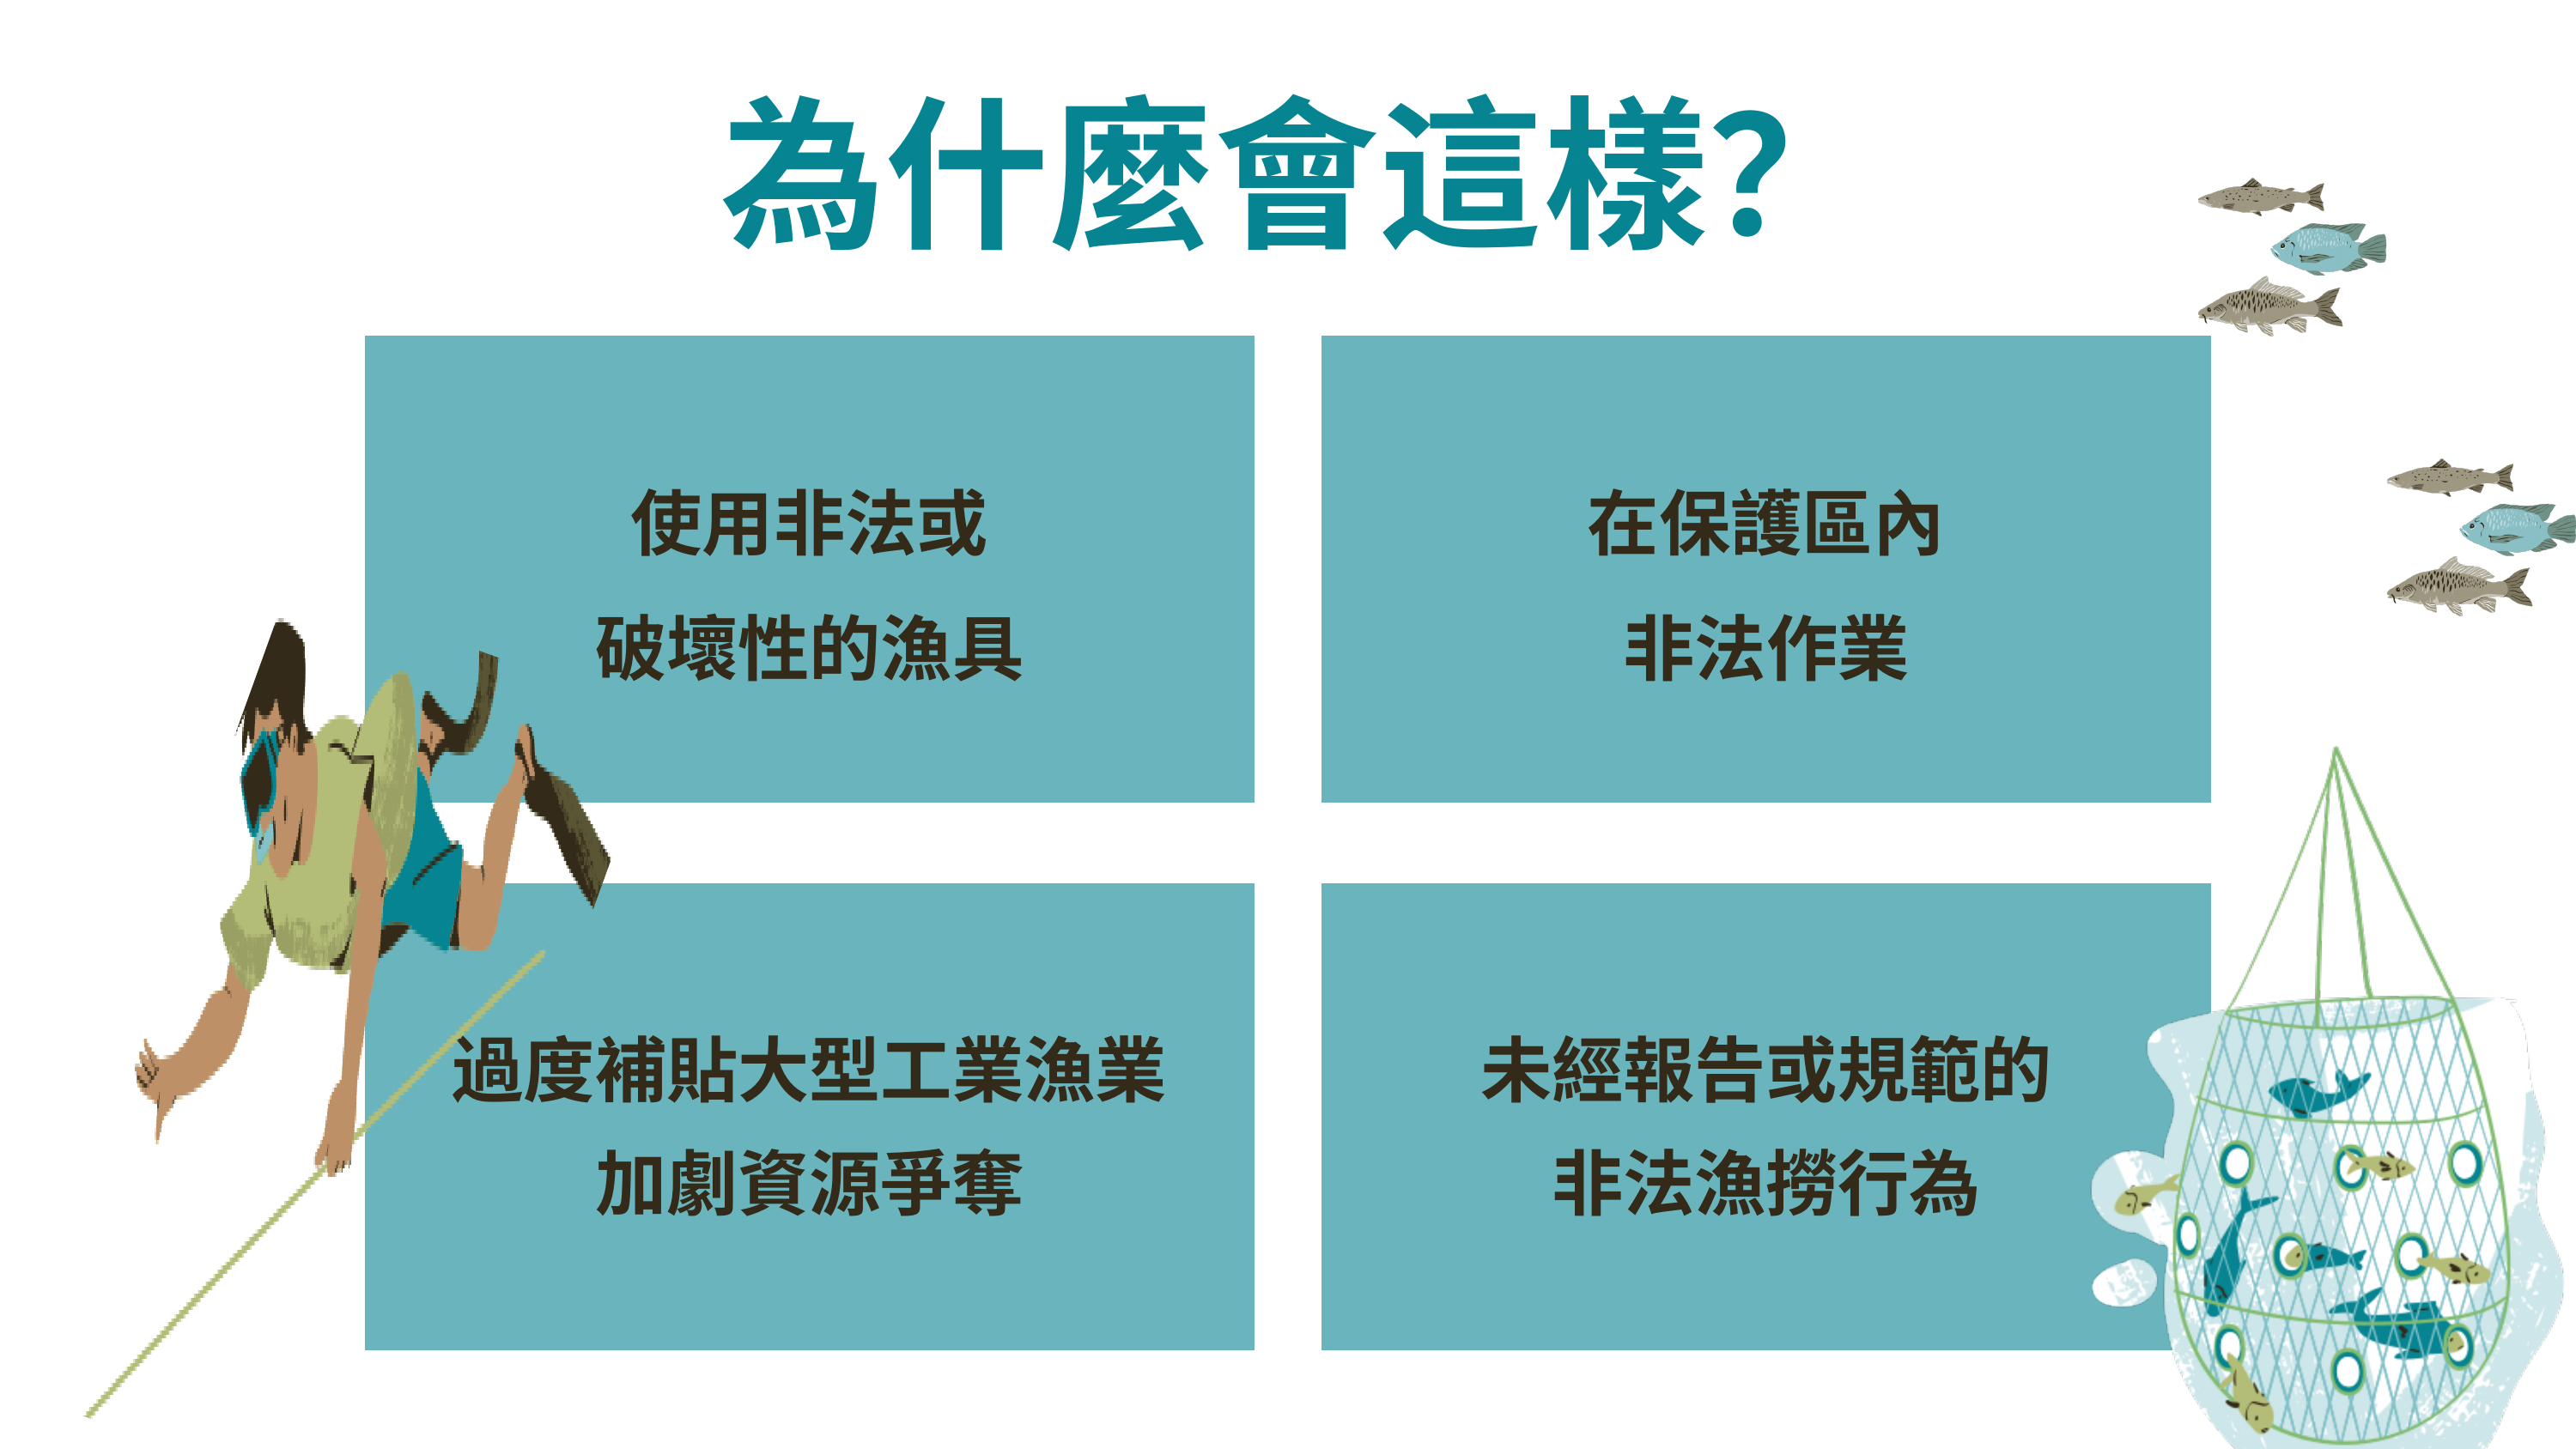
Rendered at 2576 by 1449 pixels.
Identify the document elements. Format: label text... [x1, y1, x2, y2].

text_box 未經報告或規範的 非法漁撈行為 [1444, 998, 2089, 1227]
text_box [0, 178, 2565, 1449]
text_box [2386, 458, 2576, 616]
text_box 過度補貼大型工業漁業 加劇資源爭奪 [479, 998, 1212, 1227]
text_box 為什麼會這樣？ [666, 38, 1928, 272]
text_box 在保護區內 非法作業 [1542, 439, 1990, 692]
text_box 使用非法或 破壞性的漁具 [541, 439, 1078, 692]
